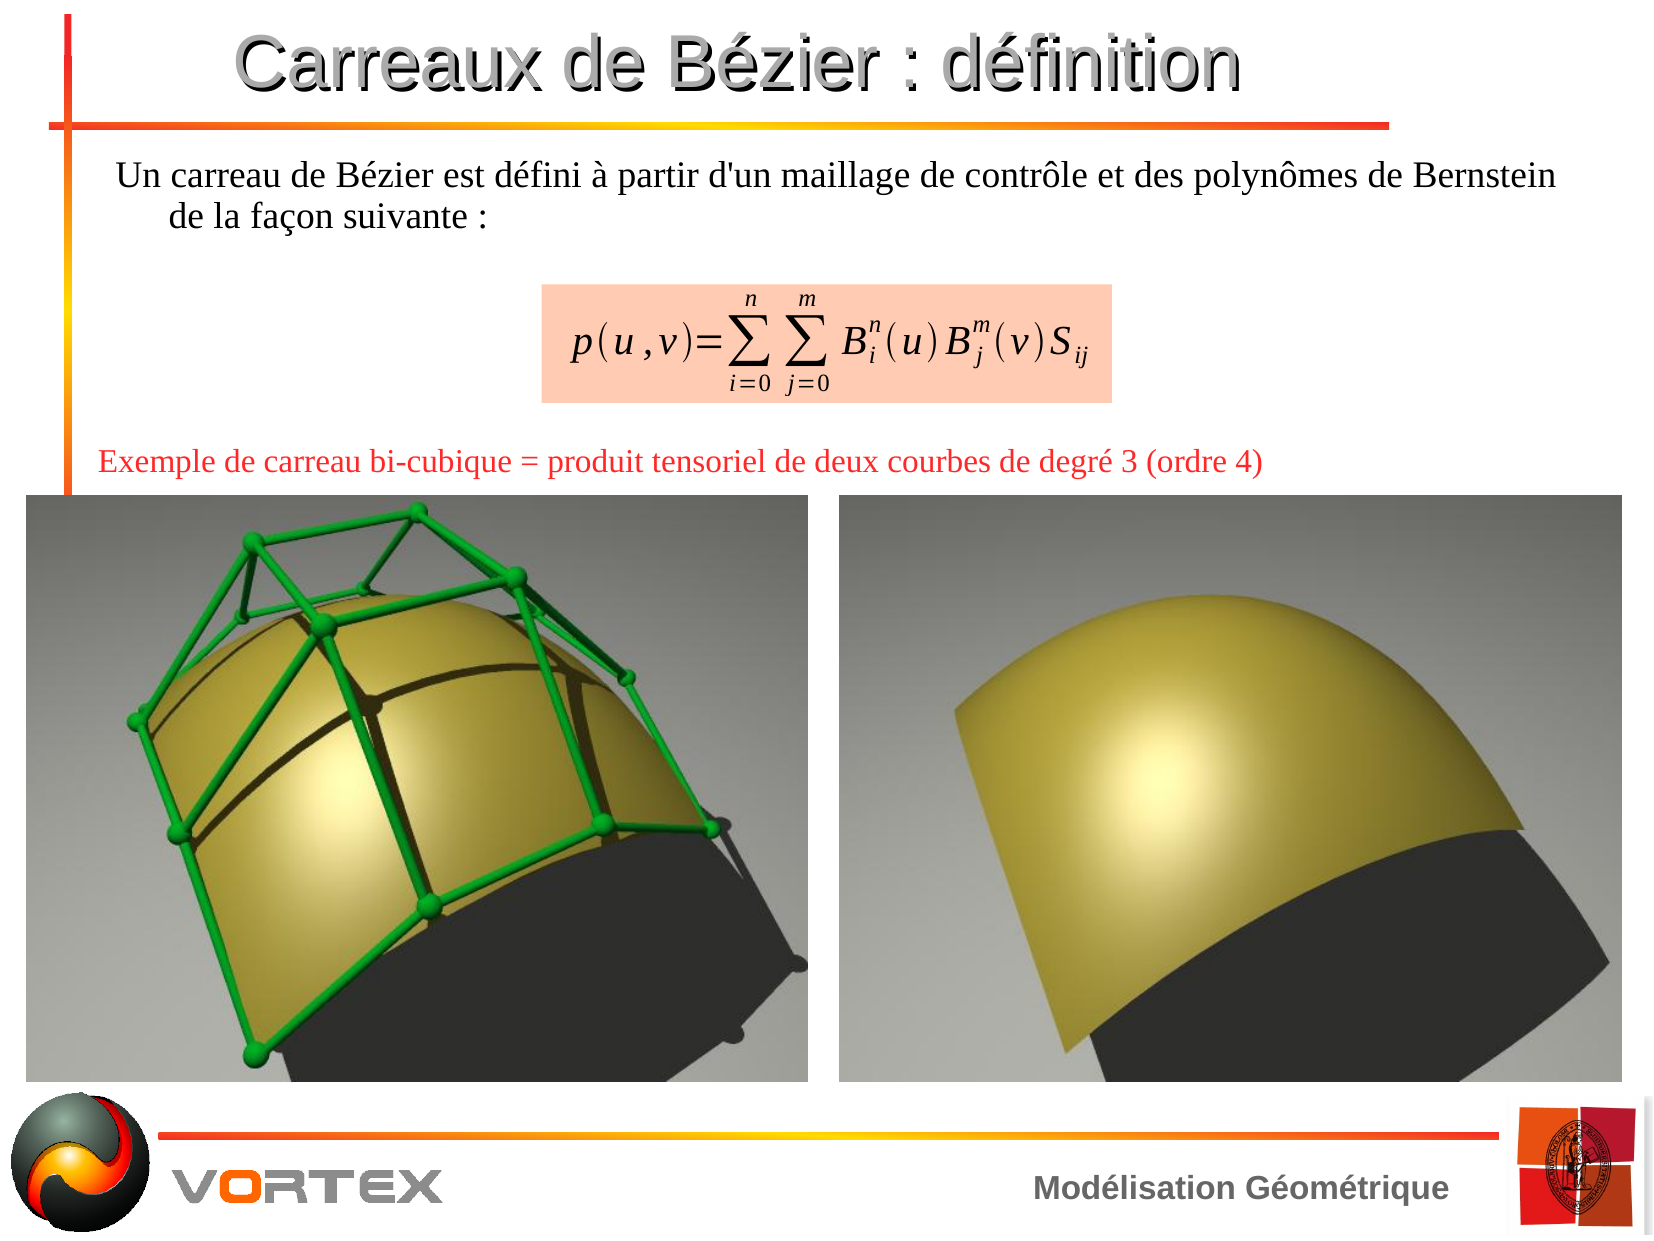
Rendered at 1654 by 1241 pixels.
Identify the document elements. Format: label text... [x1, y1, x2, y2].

picture [839, 495, 1622, 1082]
picture [11, 1092, 443, 1232]
chart [558, 284, 1096, 396]
title Carreaux de Bézier : définition [82, 4, 1392, 120]
list Un carreau de Bézier est défini à partir d'un maillage de contrôle et des polynômes de Bernstein de la façon suivante : Exemple de carreau bi-cubique = produit tensoriel de deux courbes de degré 3 (ordre 4) [97, 153, 1571, 1109]
picture [1505, 1096, 1653, 1235]
picture [26, 495, 808, 1082]
